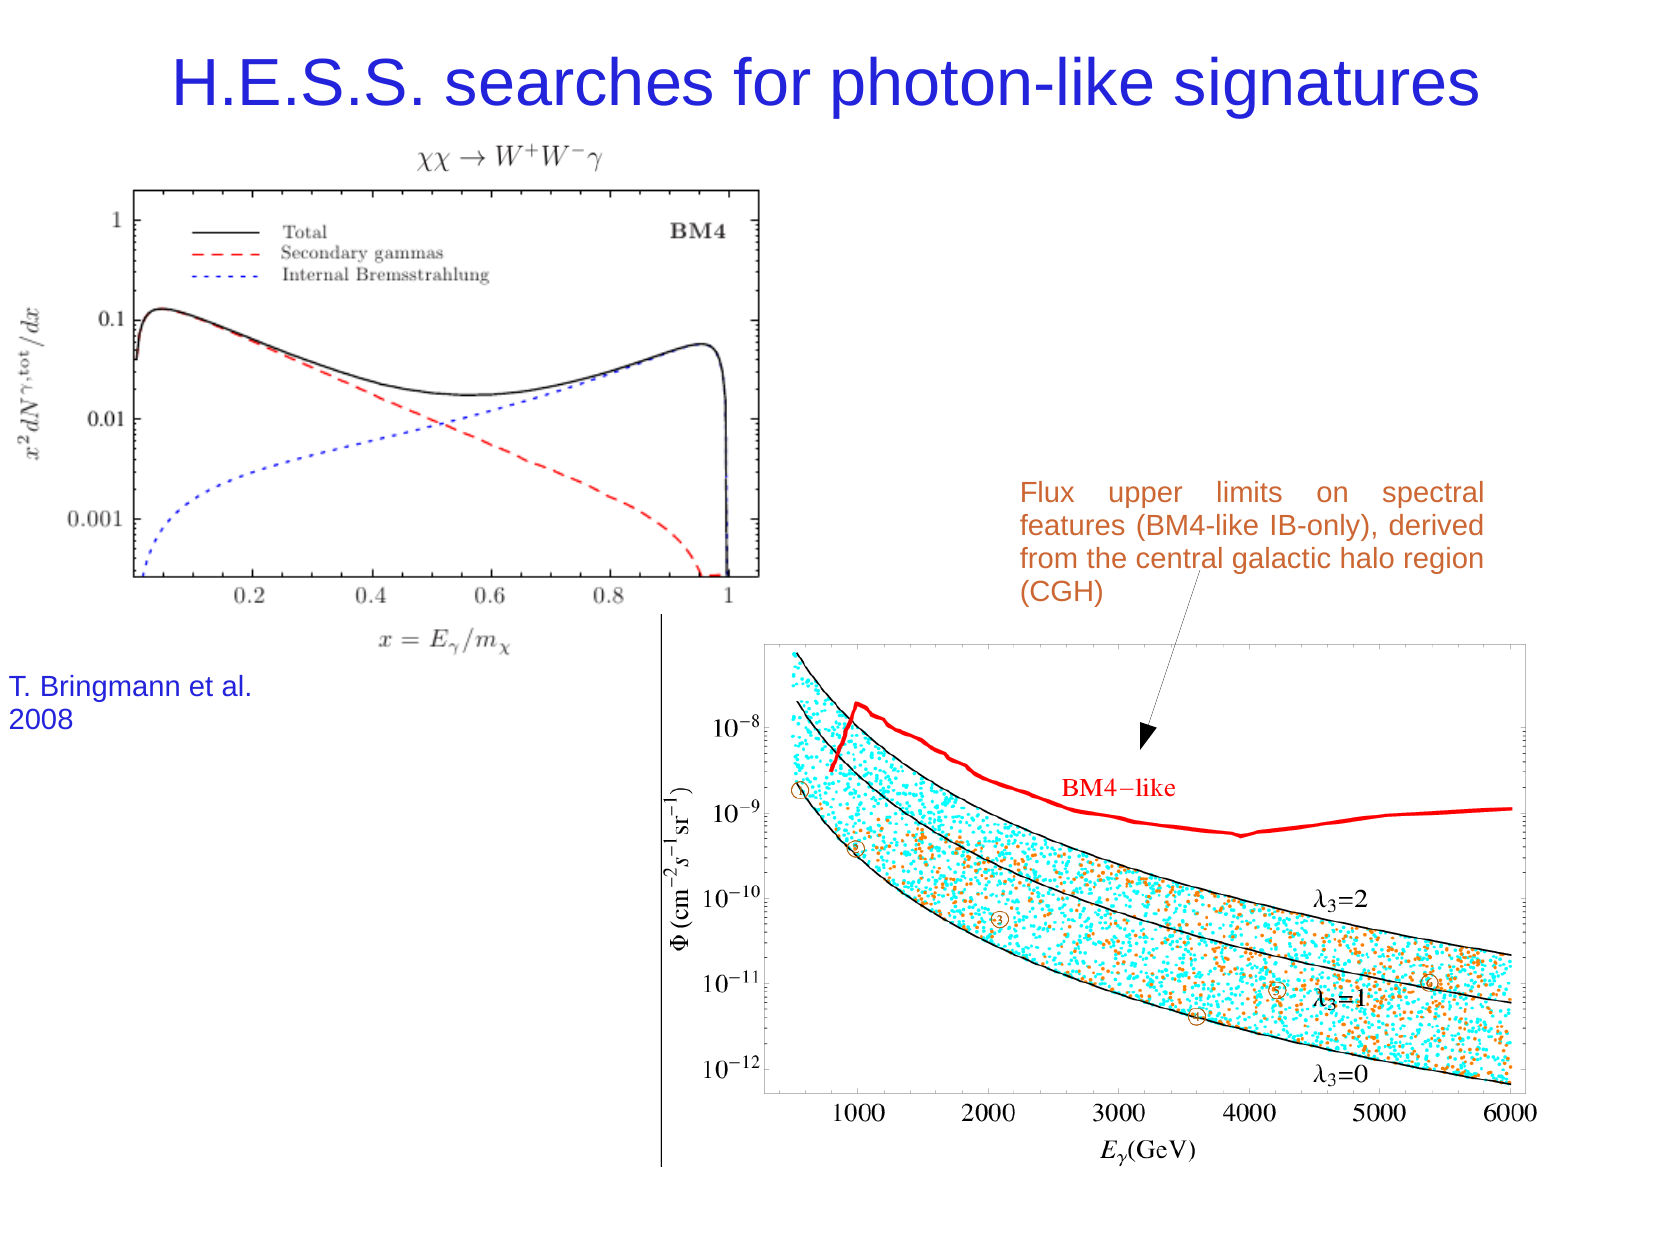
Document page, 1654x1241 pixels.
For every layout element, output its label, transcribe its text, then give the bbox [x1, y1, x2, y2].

text_box Flux upper limits on spectral features (BM4-like IB-only), derived from the central galactic halo region (CGH) [1005, 469, 1501, 616]
text_box T. Bringmann et al. 2008 [0, 662, 341, 711]
picture [2, 140, 1561, 1167]
title H.E.S.S. searches for photon-like signatures [82, 0, 1571, 186]
